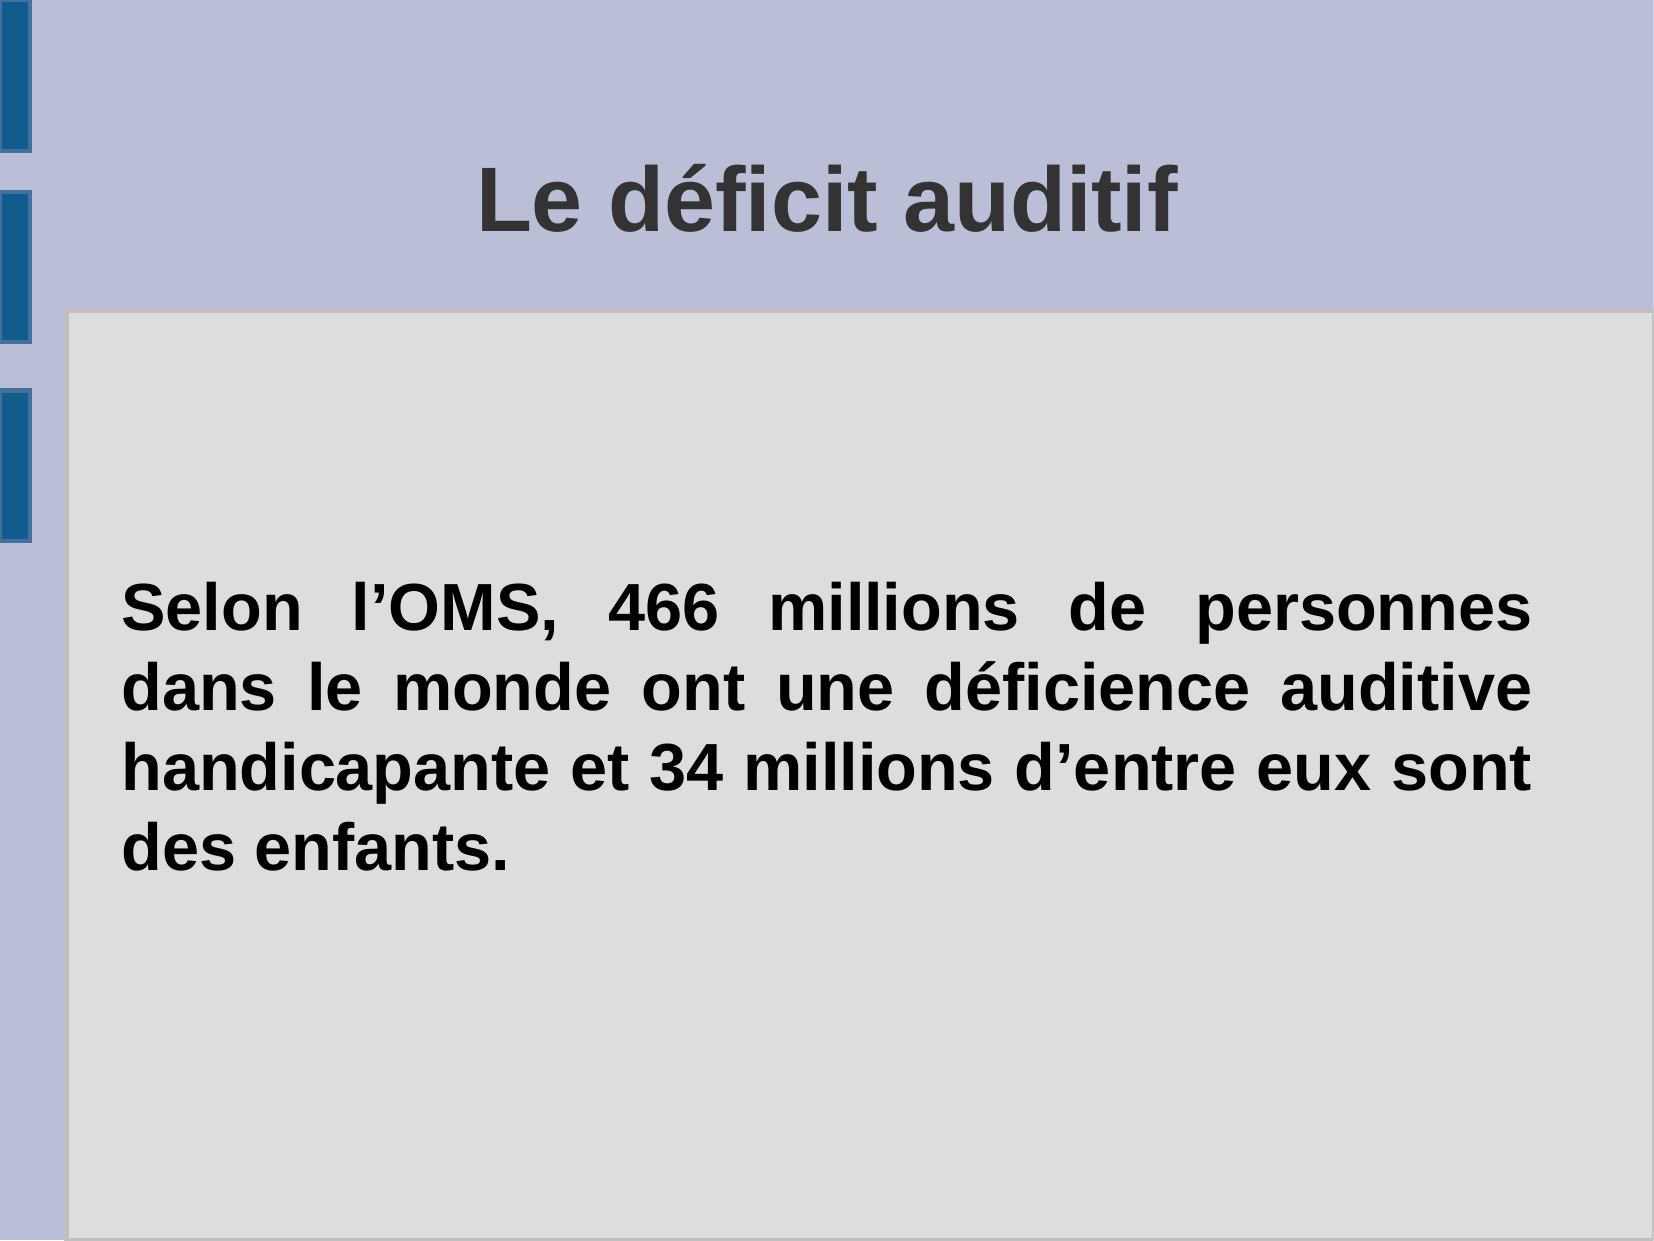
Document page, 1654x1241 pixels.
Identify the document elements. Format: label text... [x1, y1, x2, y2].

title Le déficit auditif [121, 91, 1534, 299]
list Selon l’OMS, 466 millions de personnes dans le monde ont une déficience auditive handicapante et 34 millions d’entre eux sont des enfants. [121, 344, 1534, 1127]
